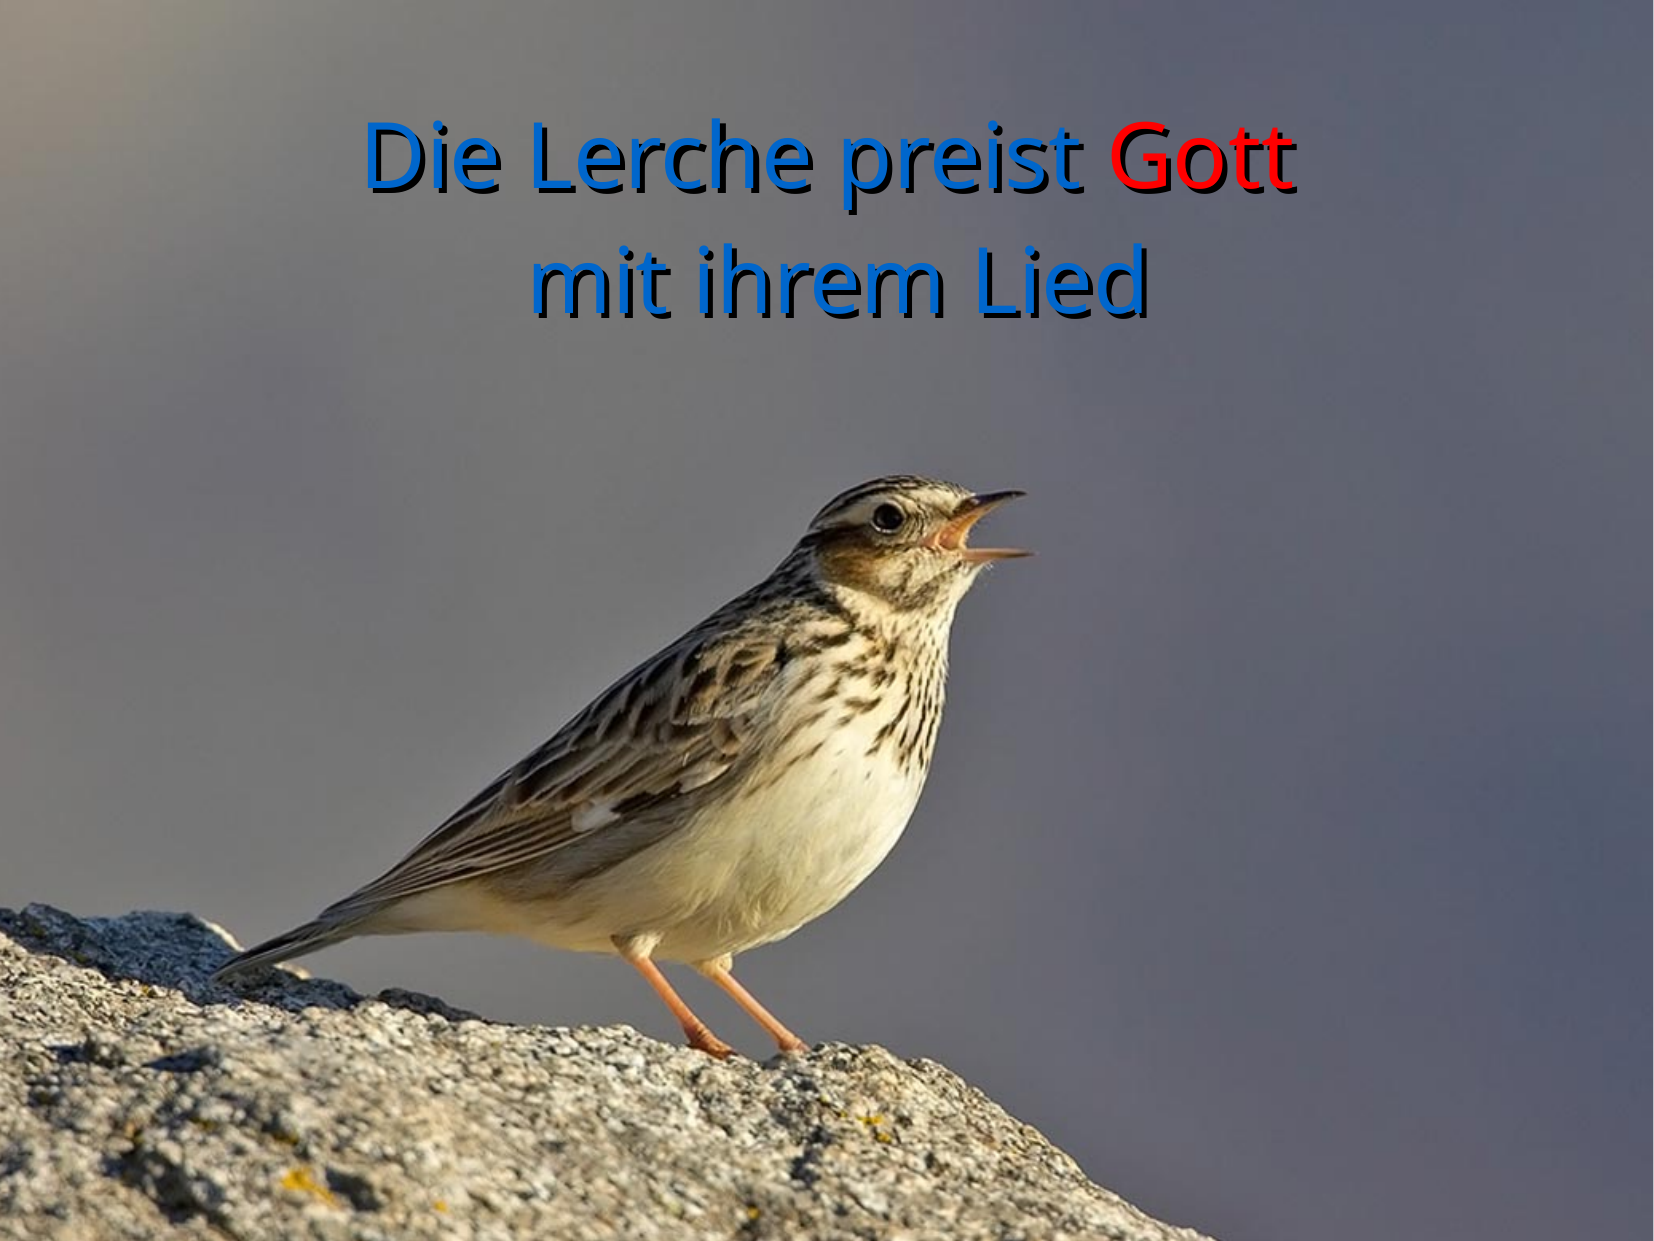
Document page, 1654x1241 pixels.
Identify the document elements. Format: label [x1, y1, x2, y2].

subtitle [0, 0, 1654, 1241]
